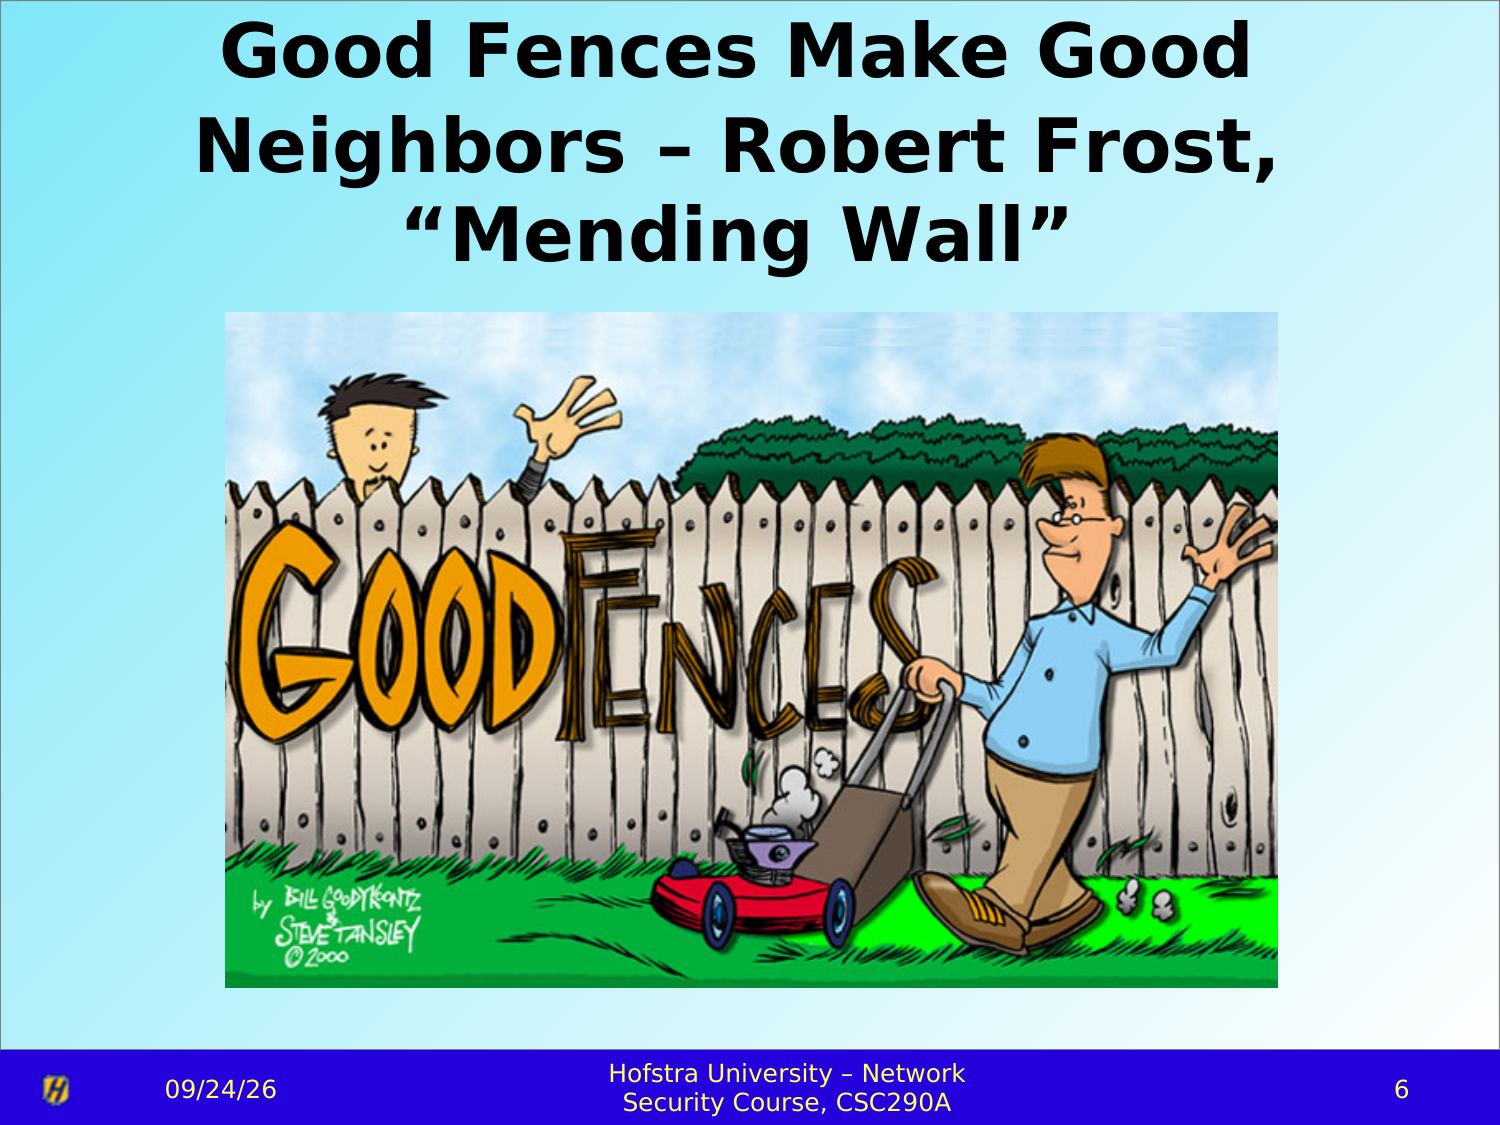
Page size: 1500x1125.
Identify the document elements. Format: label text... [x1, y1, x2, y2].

picture [37, 1072, 76, 1110]
picture [225, 312, 1278, 988]
title Good Fences Make Good Neighbors – Robert Frost, “Mending Wall” [49, 0, 1425, 288]
